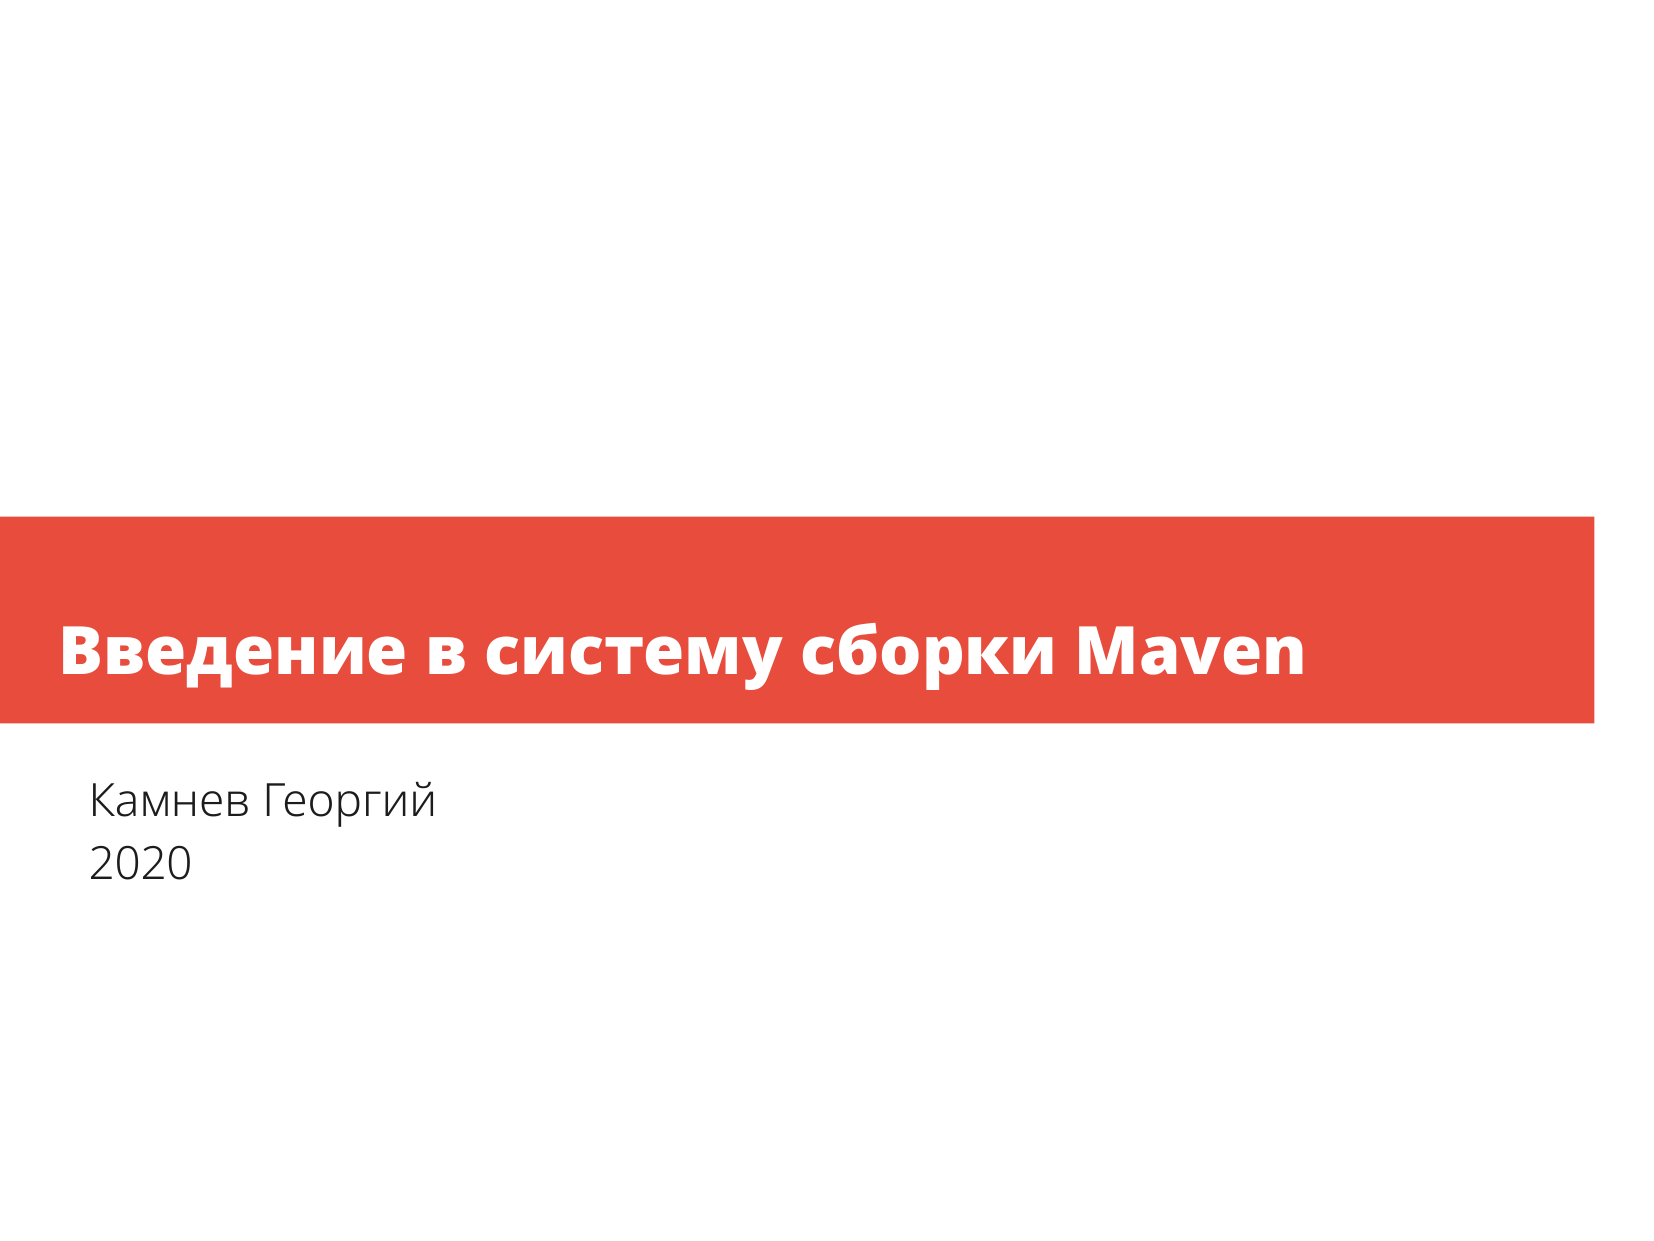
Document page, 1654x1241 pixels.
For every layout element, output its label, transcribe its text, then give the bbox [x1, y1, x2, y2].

subtitle Камнев Георгий 2020 [88, 767, 1595, 1182]
title Введение в систему сборки Maven [59, 546, 1595, 694]
